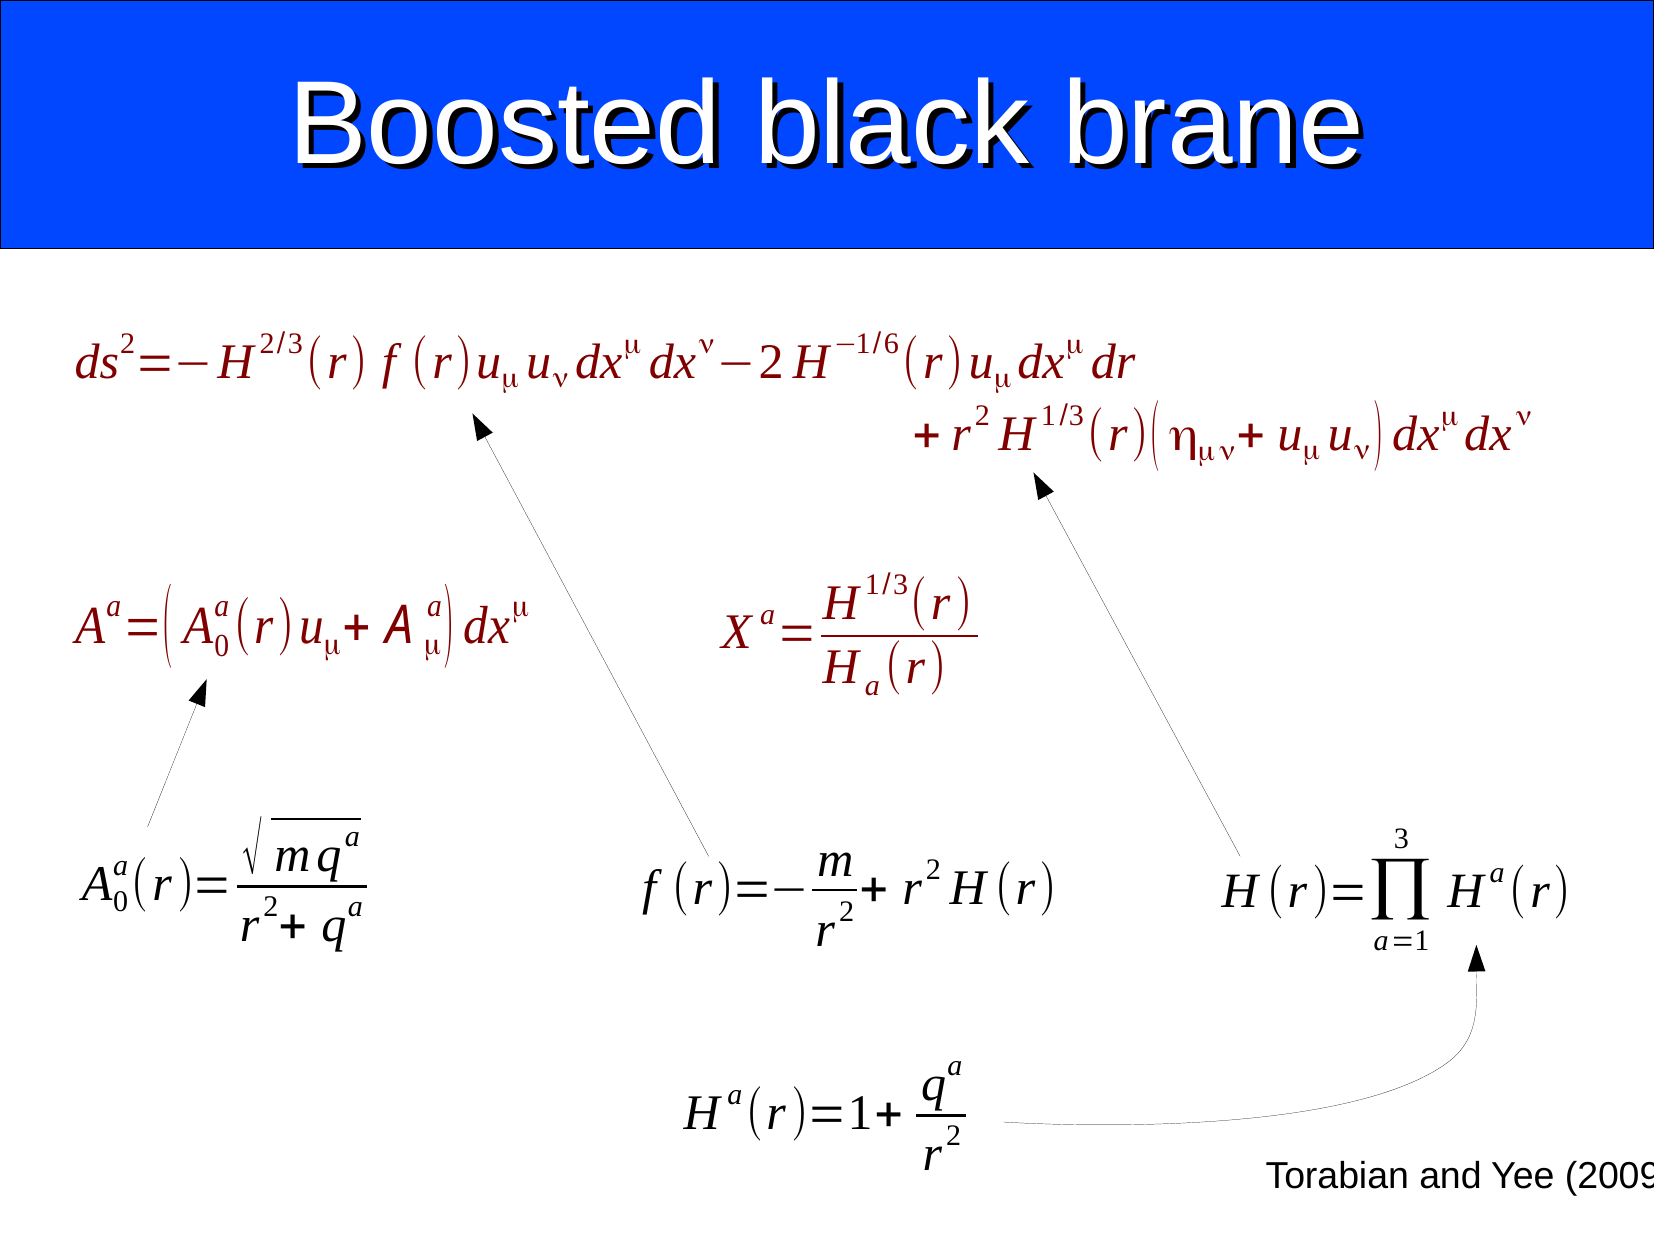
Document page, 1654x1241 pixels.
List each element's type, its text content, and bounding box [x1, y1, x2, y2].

chart [708, 568, 987, 703]
chart [674, 1048, 975, 1182]
text_box Torabian and Yee (2009) [1250, 1148, 1589, 1211]
title Boosted black brane [82, 12, 1571, 220]
text_box [0, 0, 1654, 249]
chart [66, 327, 1538, 473]
chart [64, 584, 535, 669]
chart [624, 831, 1063, 957]
chart [1212, 822, 1577, 957]
chart [70, 814, 376, 953]
